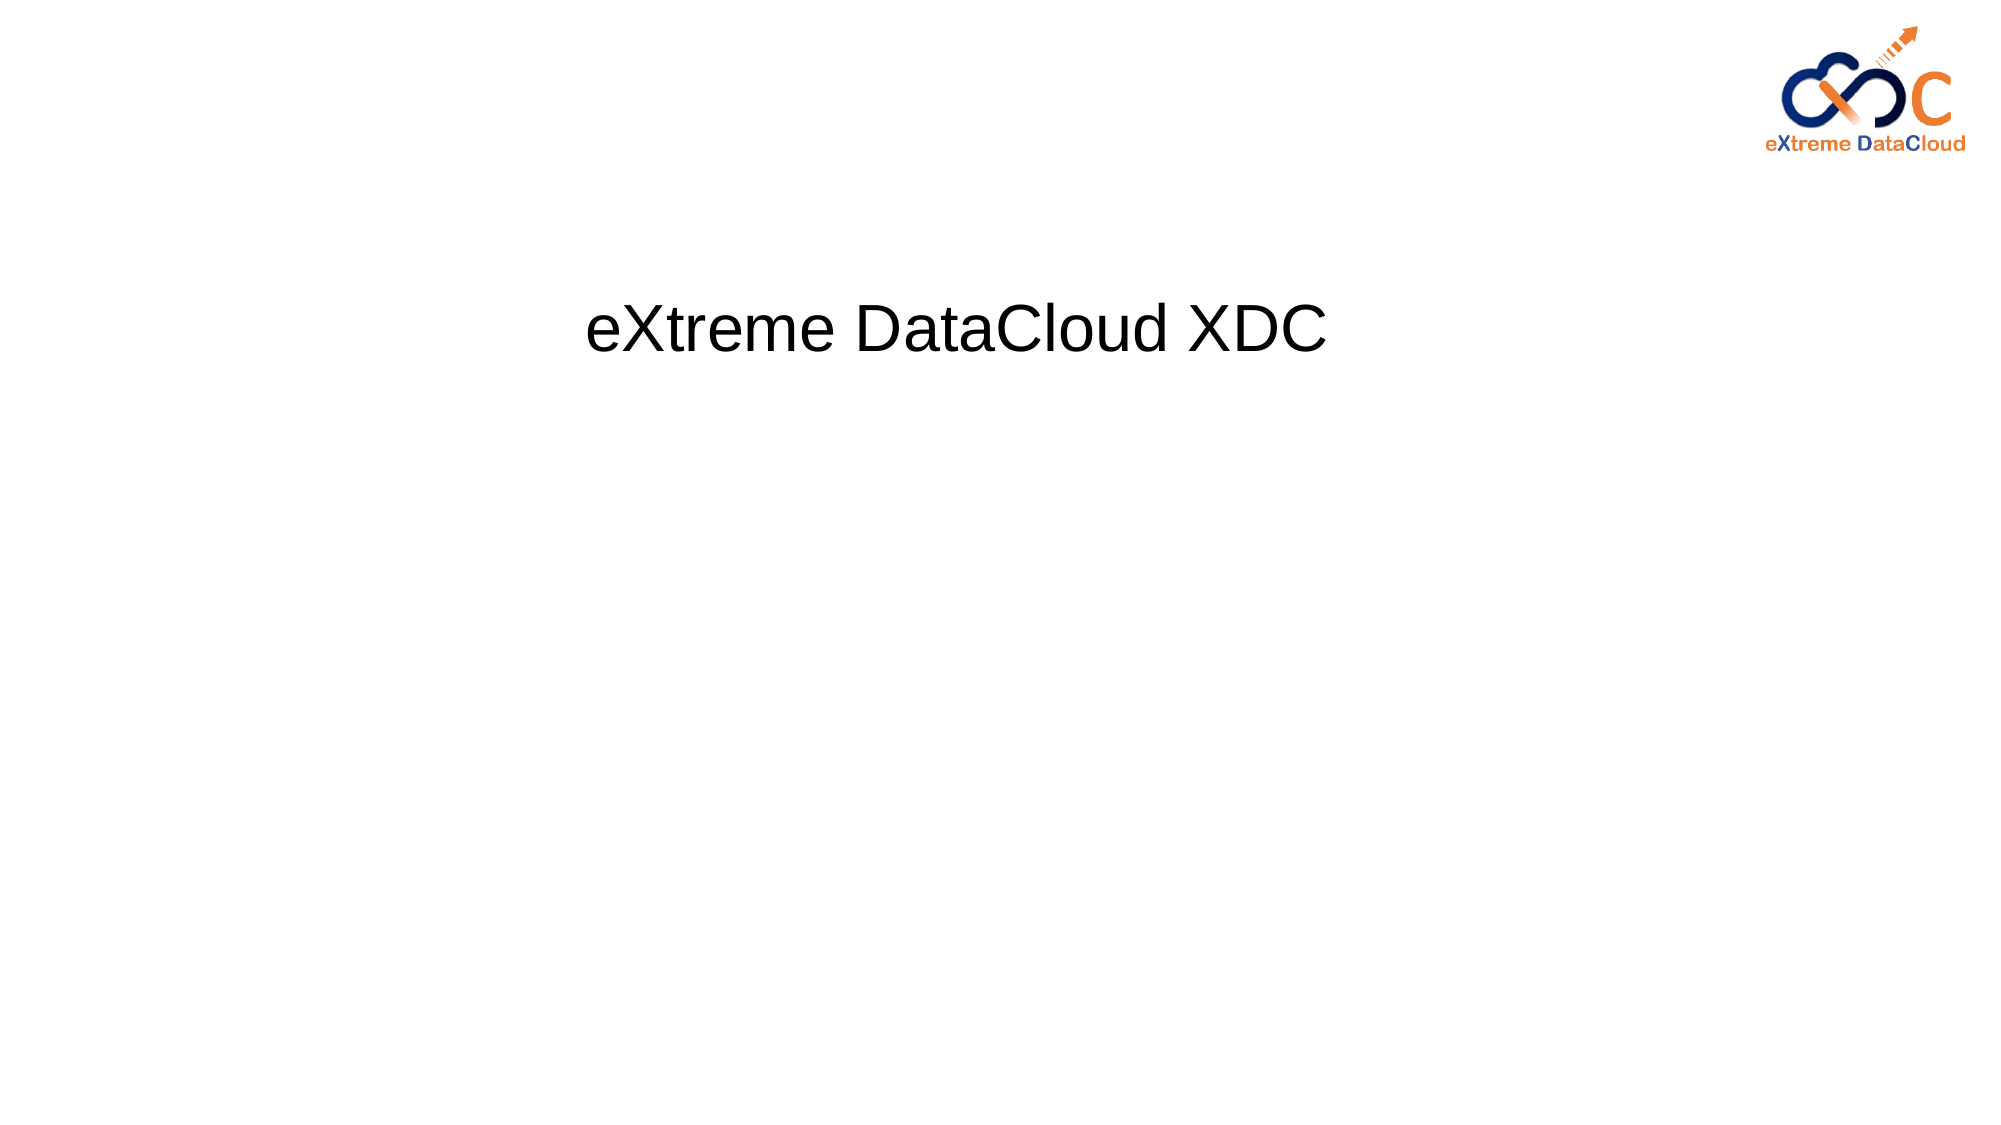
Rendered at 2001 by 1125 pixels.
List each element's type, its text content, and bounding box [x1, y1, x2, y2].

picture [1777, 18, 1985, 170]
subtitle eXtreme DataCloud XDC [137, 18, 1777, 639]
